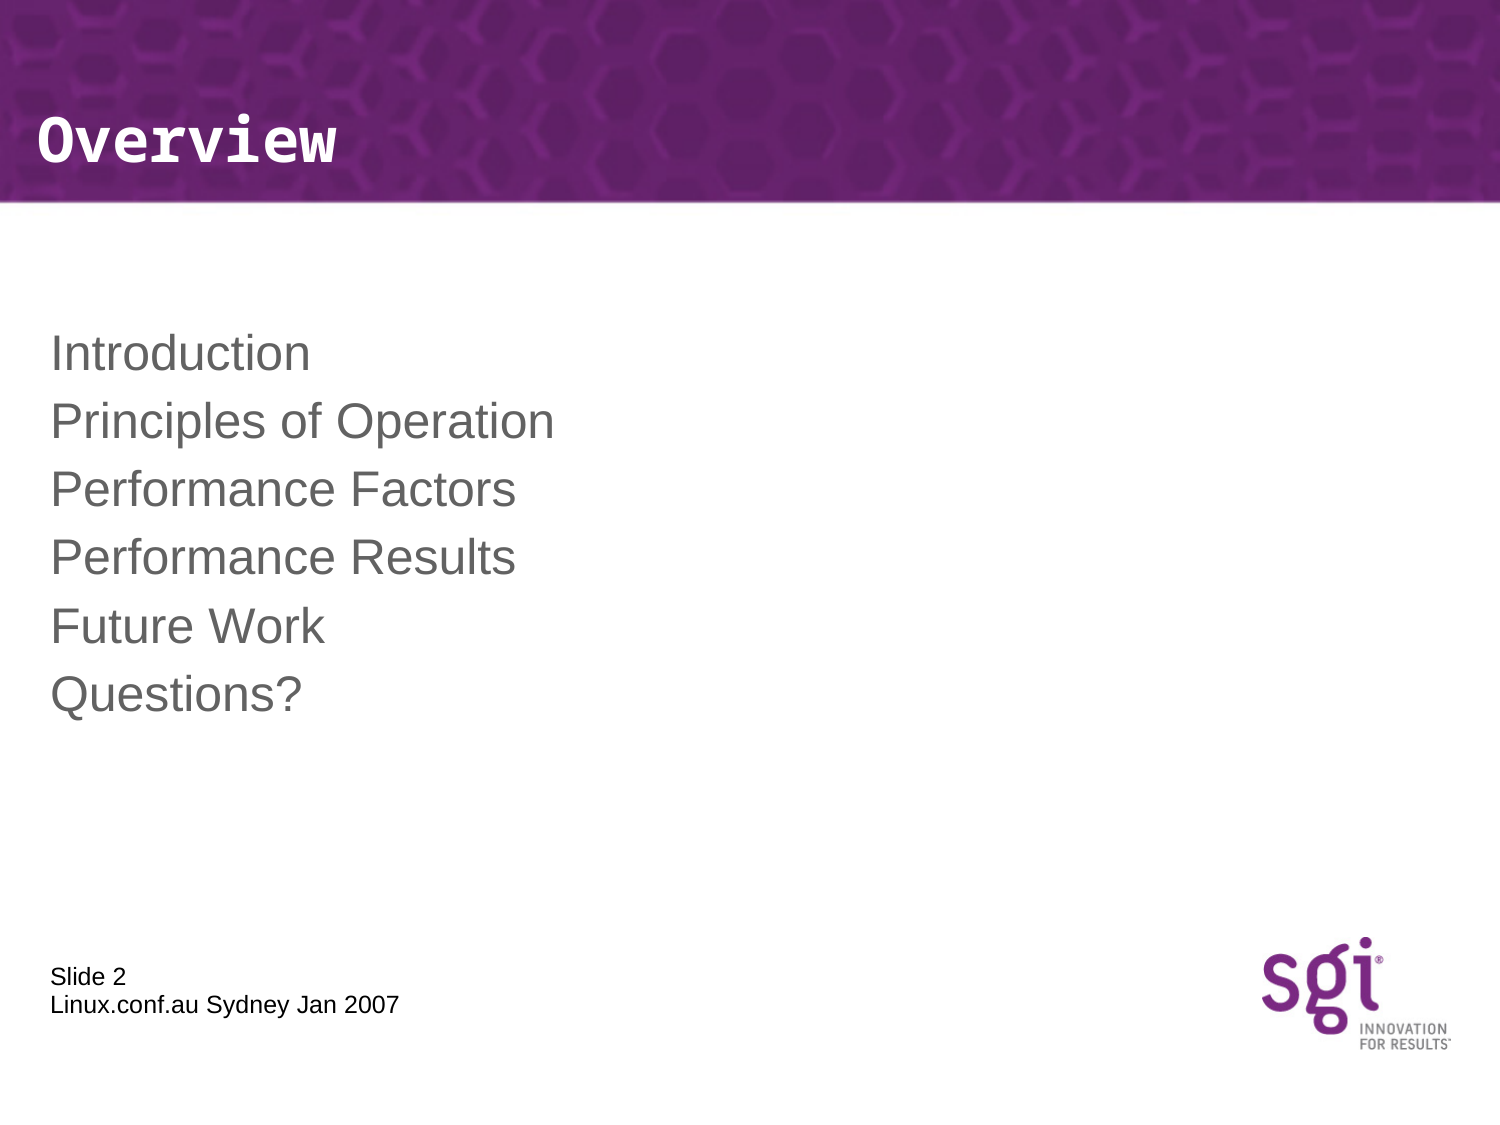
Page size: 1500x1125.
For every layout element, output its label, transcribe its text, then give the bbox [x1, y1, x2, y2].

picture [0, 0, 1500, 1050]
title Overview [37, 44, 1313, 233]
list Introduction Principles of Operation Performance Factors Performance Results Future Work Questions? [50, 324, 1326, 863]
